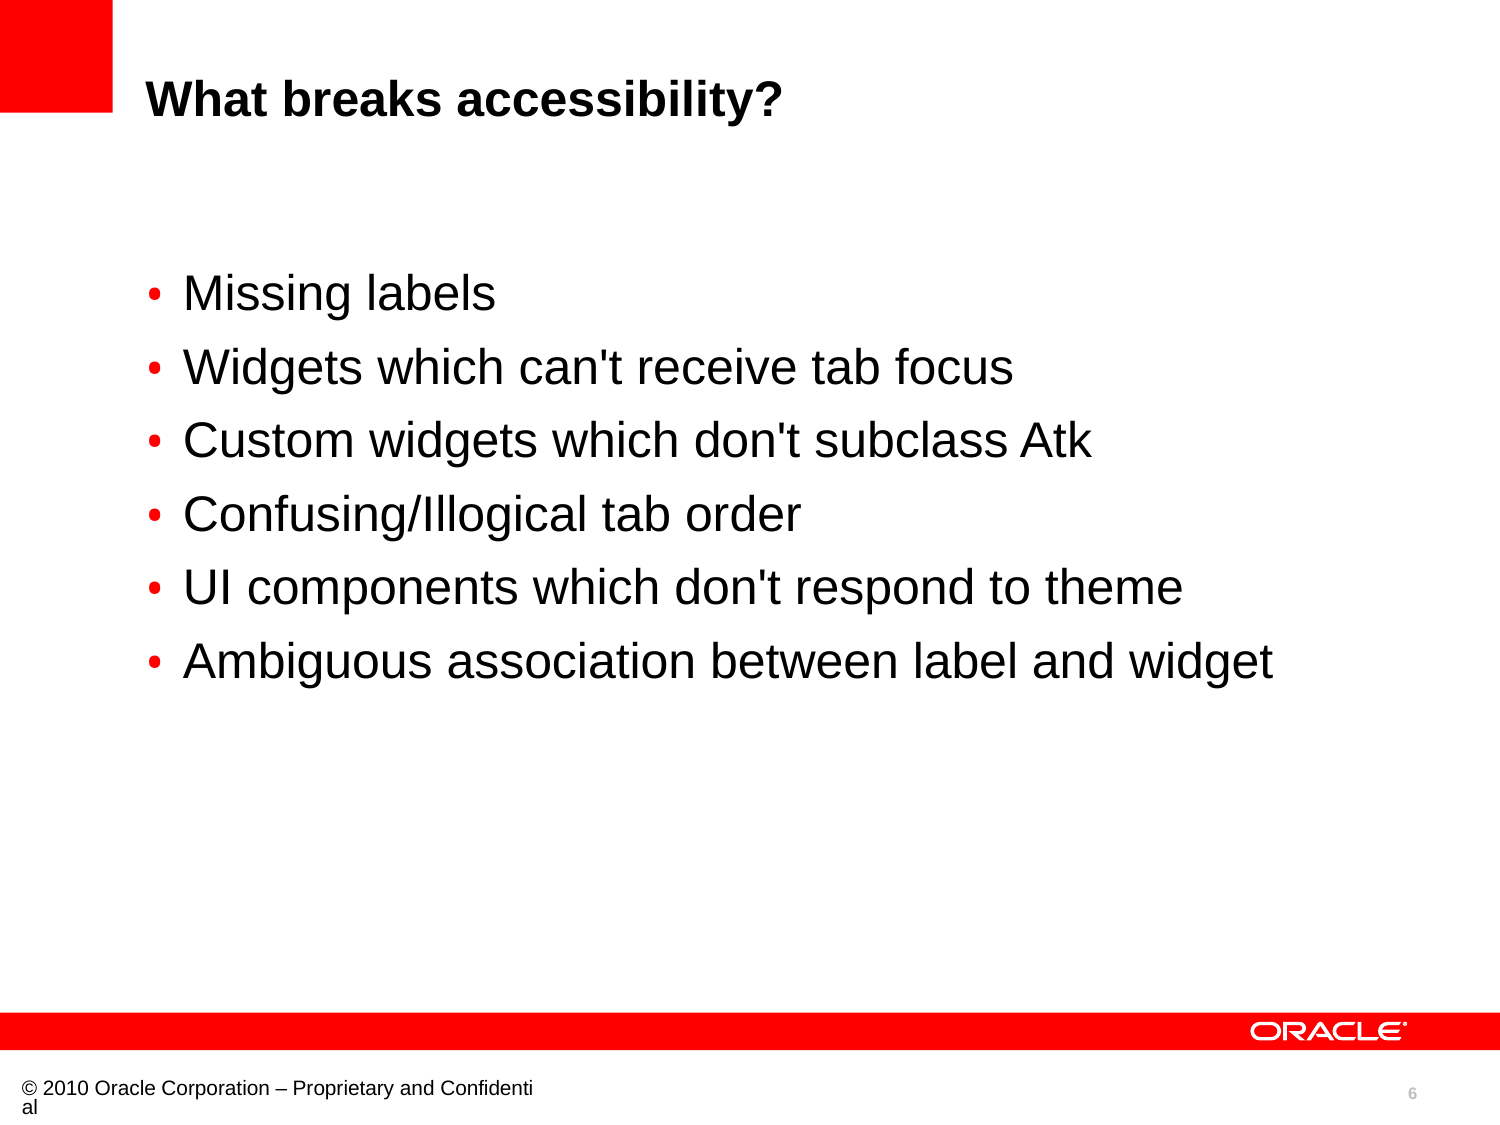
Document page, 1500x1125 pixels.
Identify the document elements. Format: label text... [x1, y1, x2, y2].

list Missing labels Widgets which can't receive tab focus Custom widgets which don't subclass Atk Confusing/Illogical tab order UI components which don't respond to theme Ambiguous association between label and widget [145, 265, 1423, 976]
title What breaks accessibility? [145, 67, 1388, 220]
